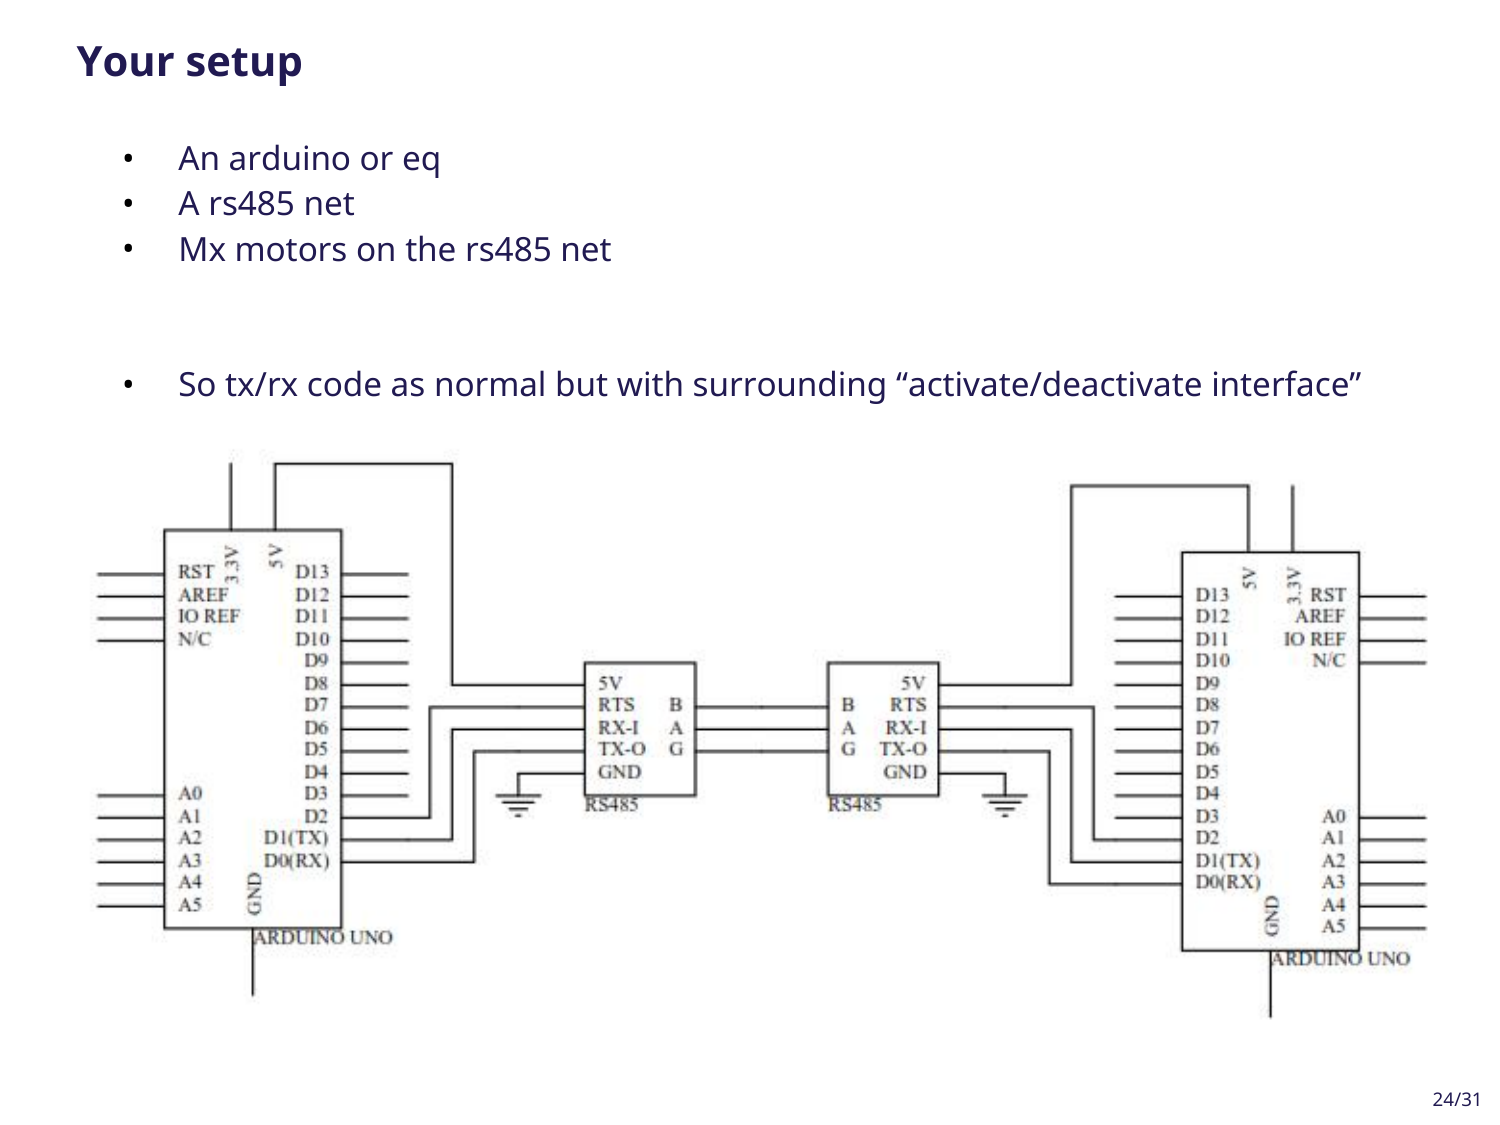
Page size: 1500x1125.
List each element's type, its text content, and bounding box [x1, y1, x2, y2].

title Your setup [61, 28, 1441, 92]
picture [60, 419, 1470, 1064]
list An arduino or eq A rs485 net Mx motors on the rs485 net So tx/rx code as normal but with surrounding “activate/deactivate interface” [60, 135, 1482, 1081]
